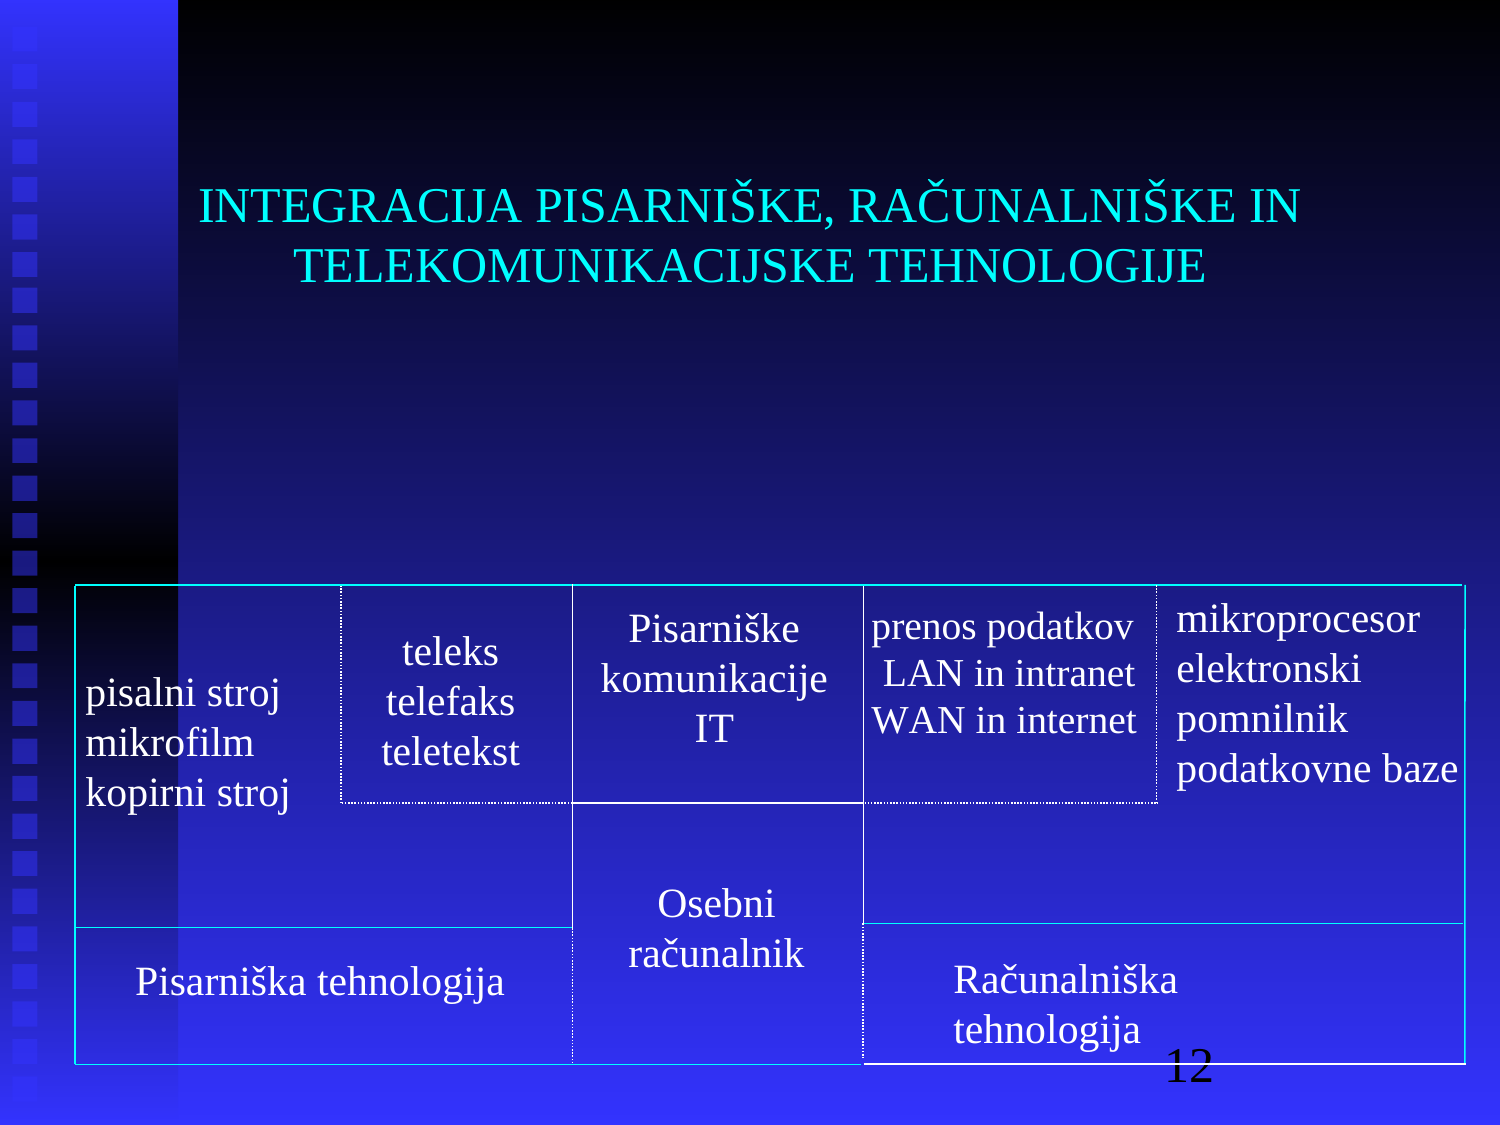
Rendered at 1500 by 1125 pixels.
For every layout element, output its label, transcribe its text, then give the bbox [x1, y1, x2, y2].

text_box pisalni stroj mikrofilm kopirni stroj [70, 657, 74, 907]
text_box mikroprocesor elektronski pomnilnik podatkovne baze [1161, 582, 1475, 867]
text_box Pisarniške komunikacije IT [579, 592, 849, 800]
text_box pisalni stroj mikrofilm kopirni stroj [76, 657, 321, 907]
text_box Osebni računalnik [601, 867, 832, 1021]
text_box Pisarniška tehnologija [120, 946, 533, 1064]
text_box teleks telefaks teletekst [355, 616, 547, 807]
text_box INTEGRACIJA PISARNIŠKE, RAČUNALNIŠKE IN TELEKOMUNIKACIJSKE TEHNOLOGIJE [0, 164, 1500, 300]
text_box prenos podatkov LAN in intranet WAN in internet [864, 591, 1162, 823]
text_box Računalniška tehnologija [938, 1065, 1384, 1088]
text_box Računalniška tehnologija [938, 943, 1384, 1063]
text_box prenos podatkov LAN in intranet WAN in internet [856, 591, 863, 802]
